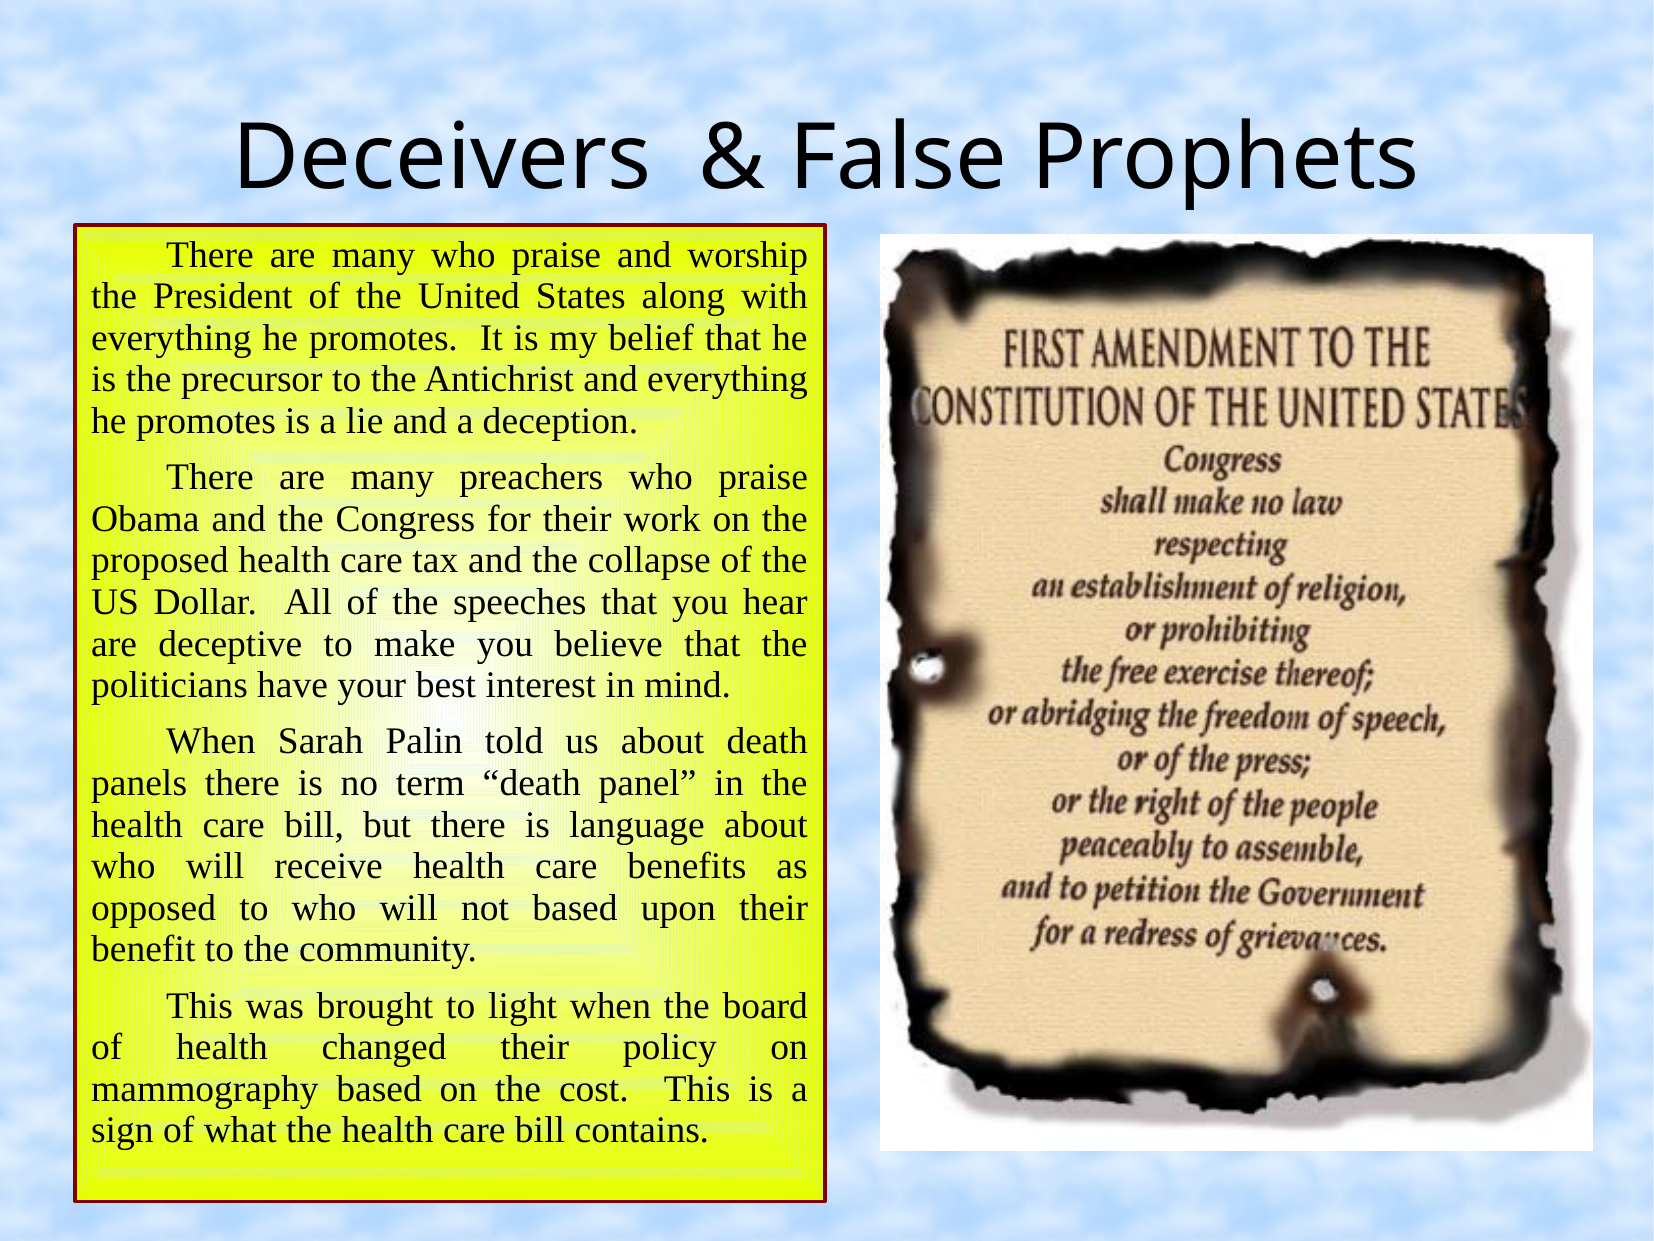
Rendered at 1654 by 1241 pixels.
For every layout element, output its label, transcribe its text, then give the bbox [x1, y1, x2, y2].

text_box There are many who praise and worship the President of the United States along with everything he promotes. It is my belief that he is the precursor to the Antichrist and everything he promotes is a lie and a deception. There are many preachers who praise Obama and the Congress for their work on the proposed health care tax and the collapse of the US Dollar. All of the speeches that you hear are deceptive to make you believe that the politicians have your best interest in mind. When Sarah Palin told us about death panels there is no term “death panel” in the health care bill, but there is language about who will receive health care benefits as opposed to who will not based upon their benefit to the community. This was brought to light when the board of health changed their policy on mammography based on the cost. This is a sign of what the health care bill contains. [75, 225, 826, 1163]
picture [0, 0, 1654, 1241]
title Deceivers & False Prophets [82, 56, 1571, 250]
